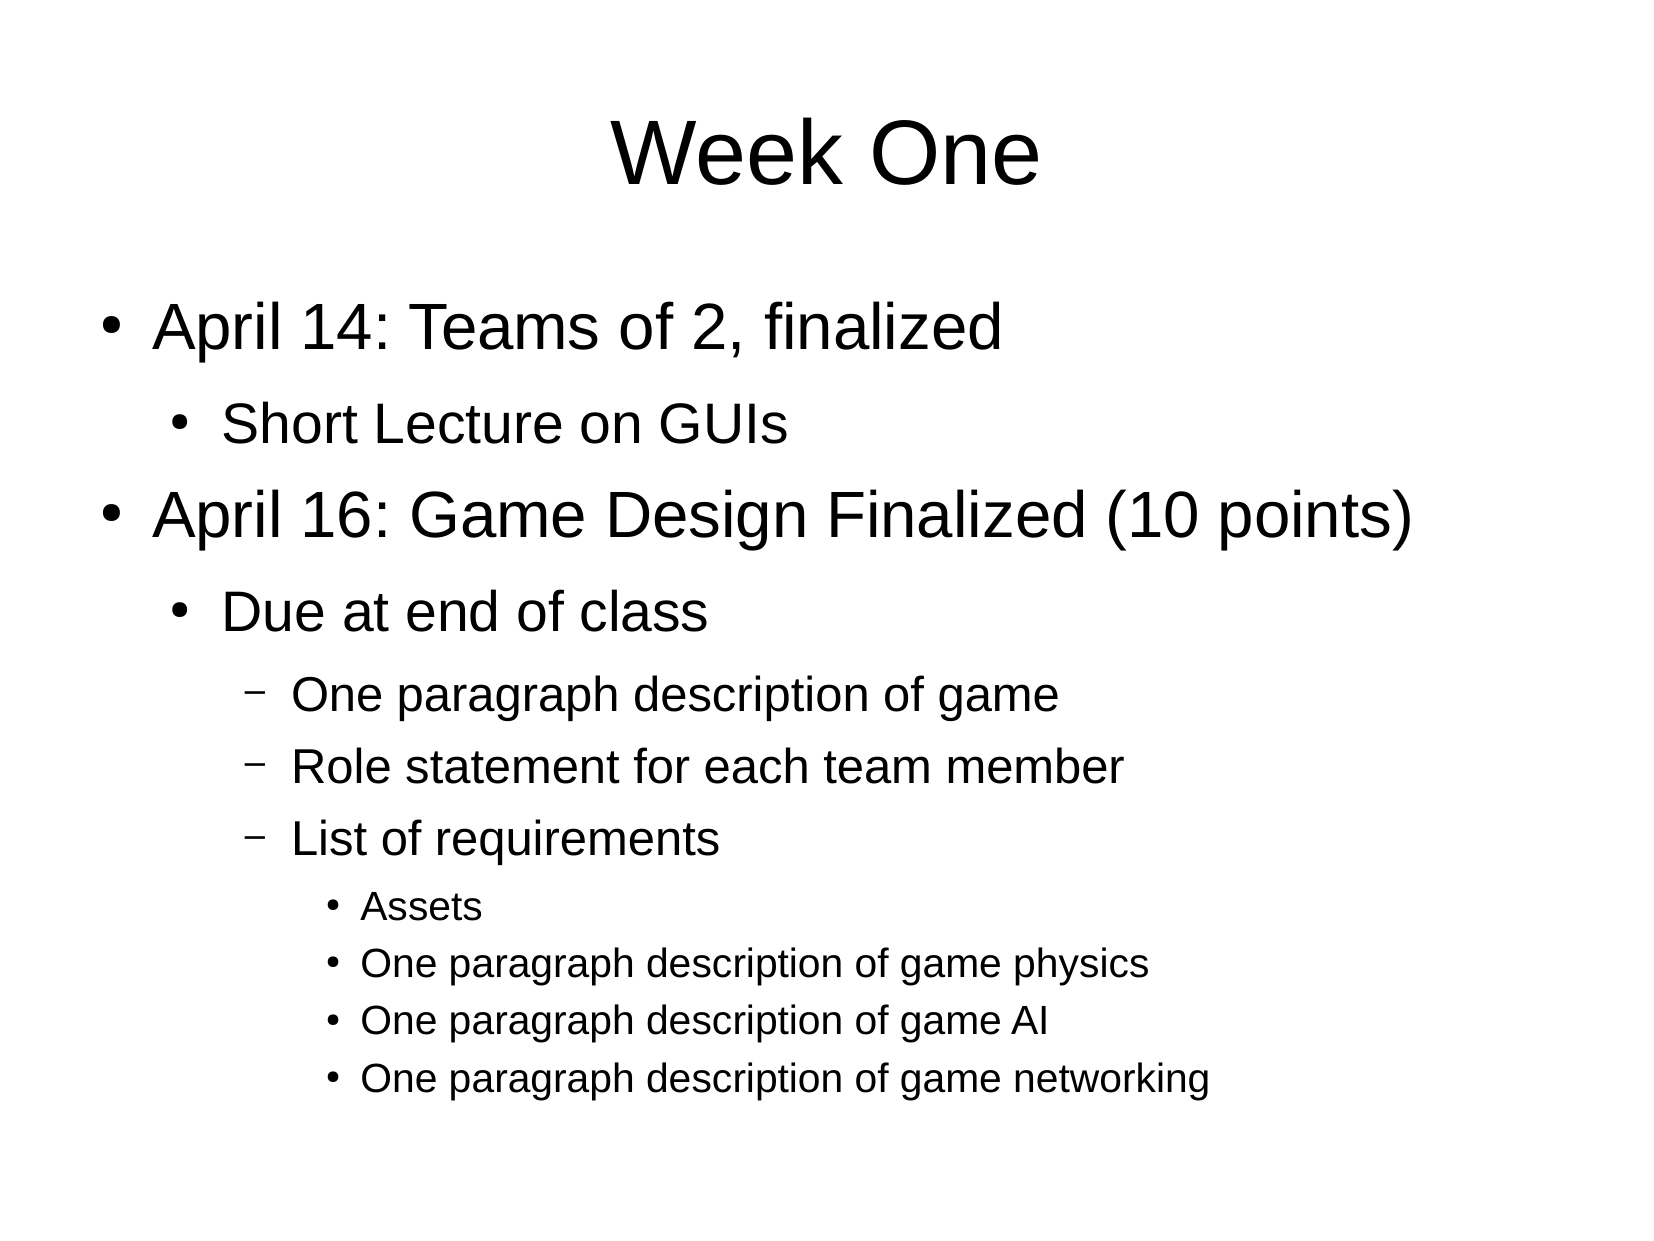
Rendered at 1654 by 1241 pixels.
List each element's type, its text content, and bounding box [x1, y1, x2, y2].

list April 14: Teams of 2, finalized Short Lecture on GUIs April 16: Game Design Finalized (10 points) Due at end of class One paragraph description of game Role statement for each team member List of requirements Assets One paragraph description of game physics One paragraph description of game AI One paragraph description of game networking [82, 290, 1571, 1109]
title Week One [82, 56, 1571, 250]
